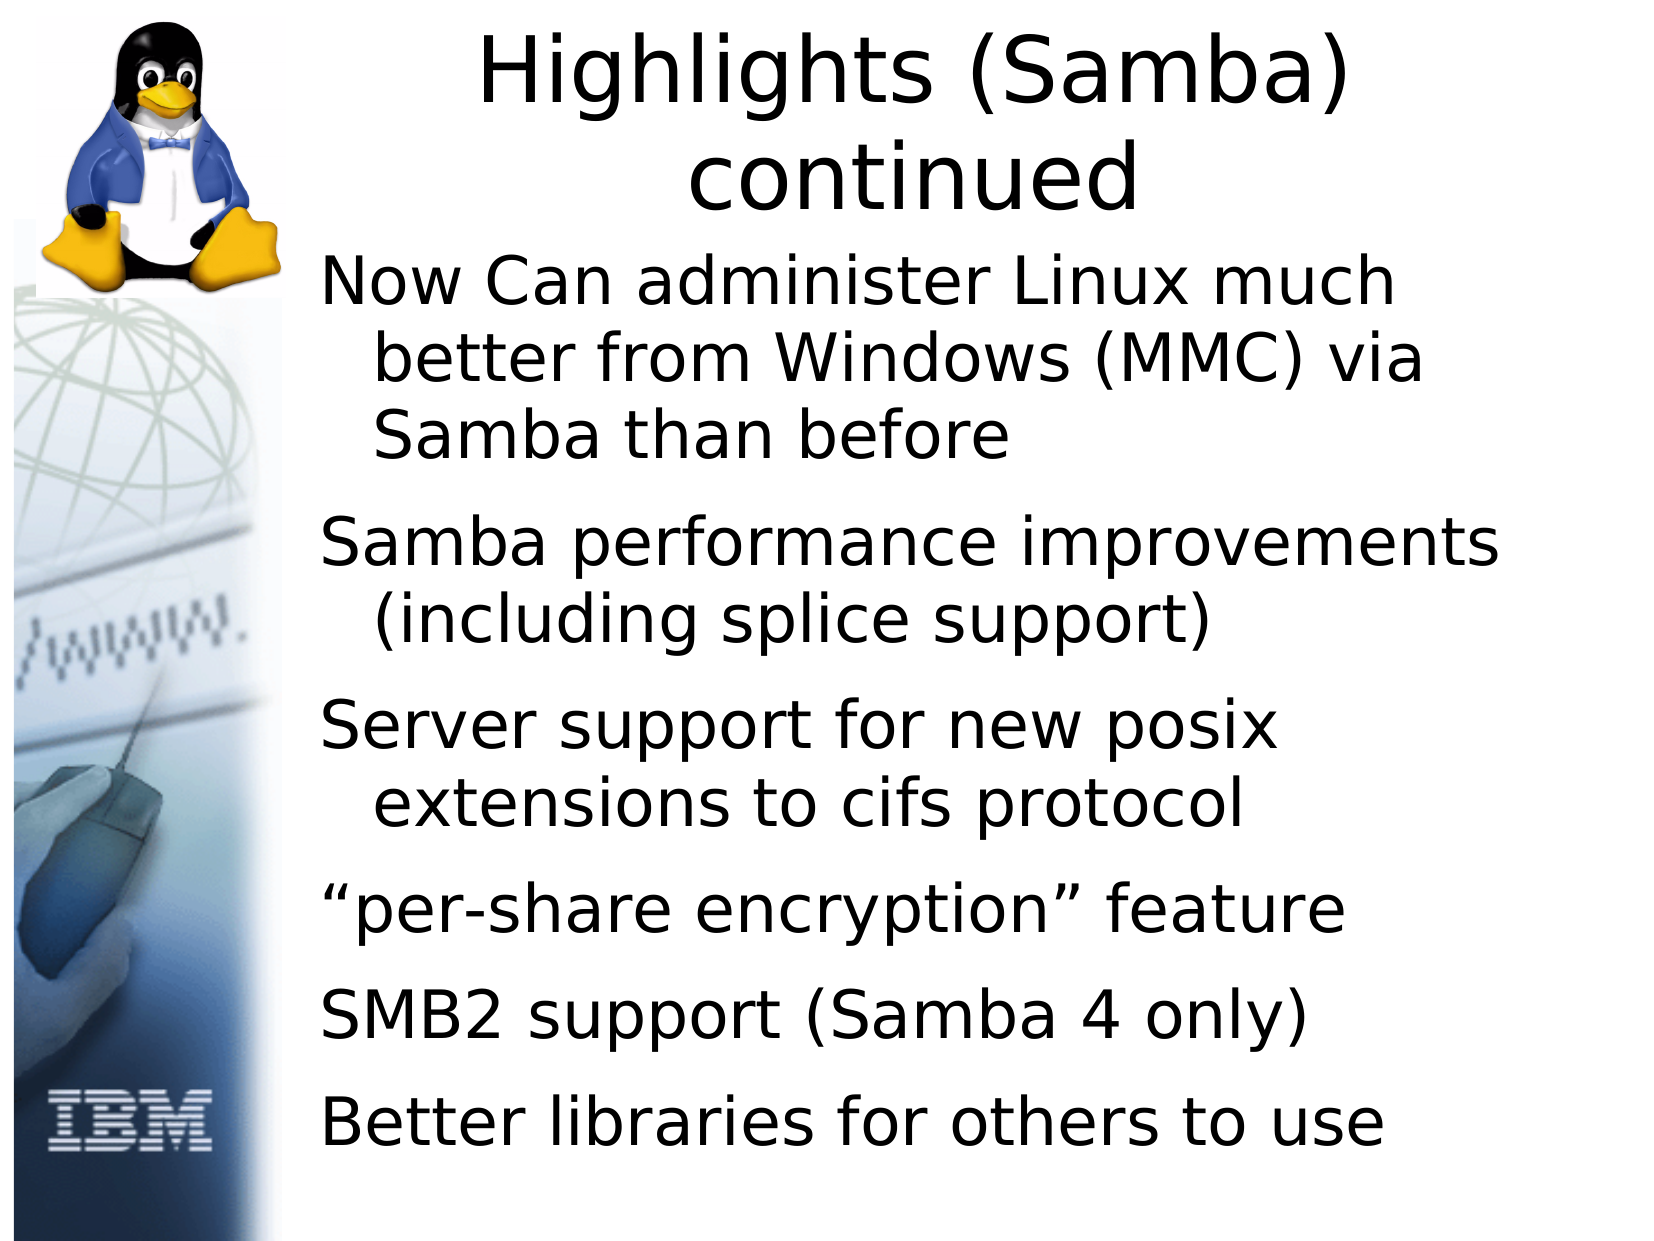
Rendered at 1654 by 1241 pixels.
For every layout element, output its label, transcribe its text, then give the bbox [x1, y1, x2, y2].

title Highlights (Samba) continued [301, 17, 1528, 231]
list Now Can administer Linux much better from Windows (MMC) via Samba than before Samba performance improvements (including splice support) Server support for new posix extensions to cifs protocol “per-share encryption” feature SMB2 support (Samba 4 only) Better libraries for others to use [301, 243, 1520, 1239]
